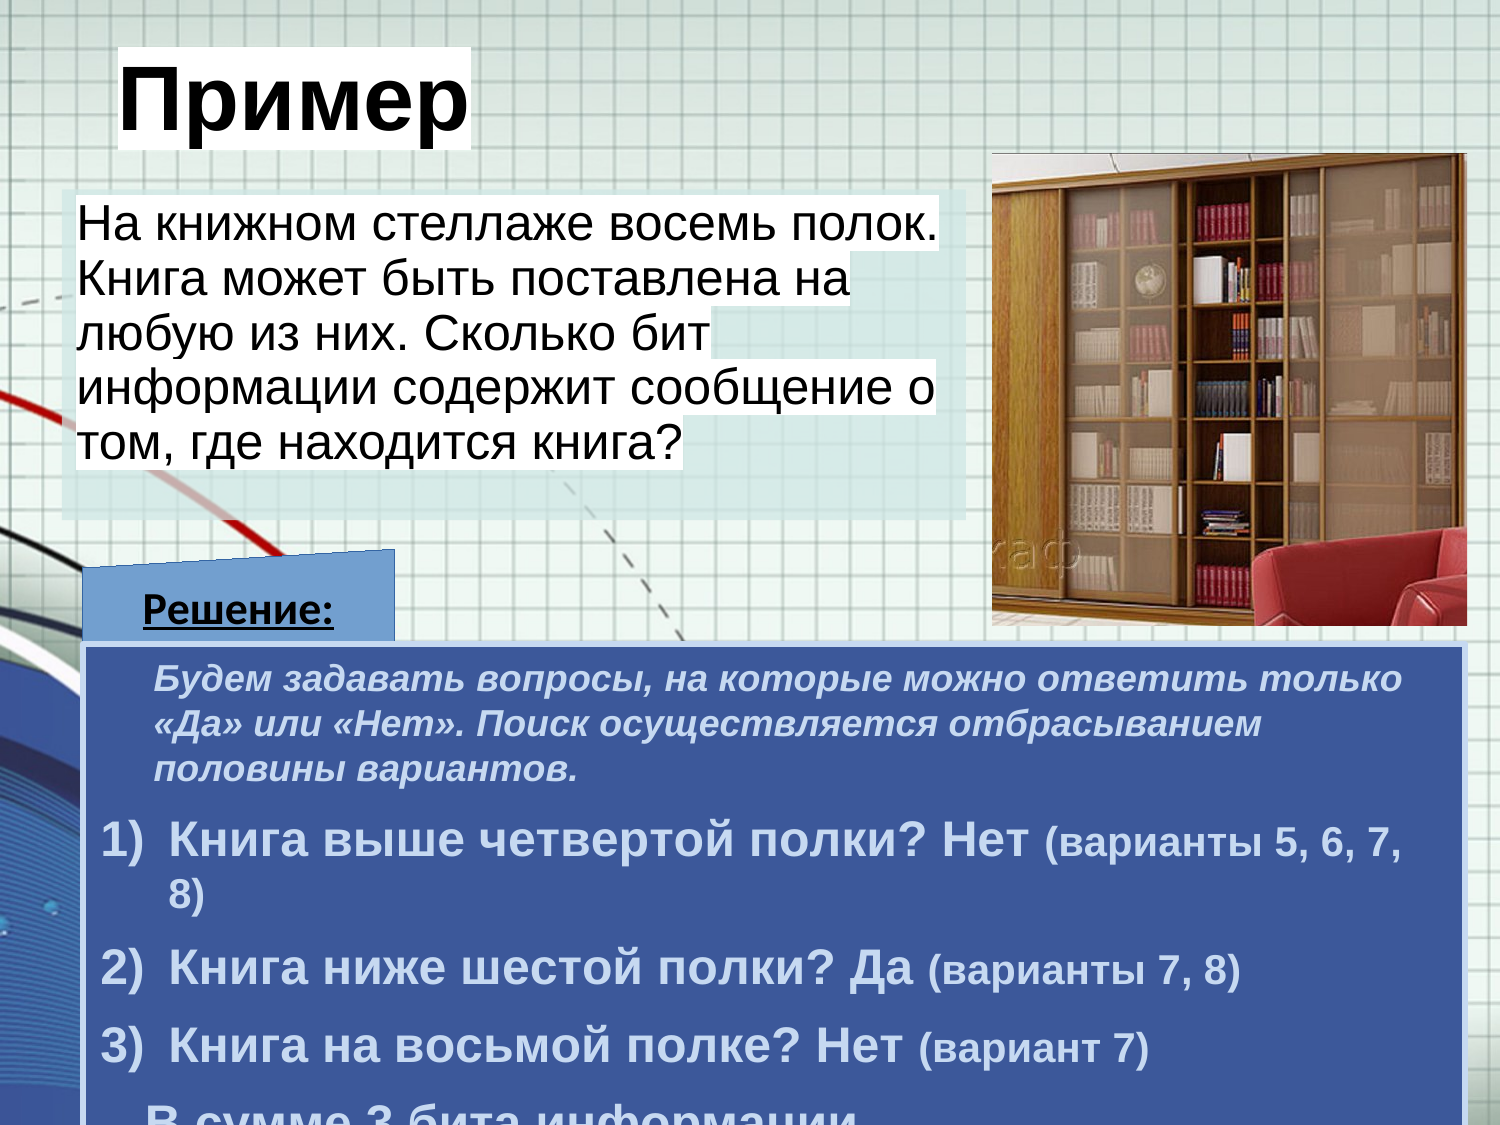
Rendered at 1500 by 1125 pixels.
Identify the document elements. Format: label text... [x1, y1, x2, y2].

title Пример [103, 30, 1397, 172]
list На книжном стеллаже восемь полок. Книга может быть поставлена на любую из них. Сколько бит информации содержит сообщение о том, где находится книга? [61, 189, 966, 521]
picture [0, 0, 1500, 1125]
text_box Будем задавать вопросы, на которые можно ответить только «Да» или «Нет». Поиск осуществляется отбрасыванием половины вариантов. Книга выше четвертой полки? Нет (варианты 5, 6, 7, 8) Книга ниже шестой полки? Да (варианты 7, 8) Книга на восьмой полке? Нет (вариант 7) В сумме 3 бита информации. [82, 643, 1465, 1111]
text_box Решение: [82, 549, 395, 641]
